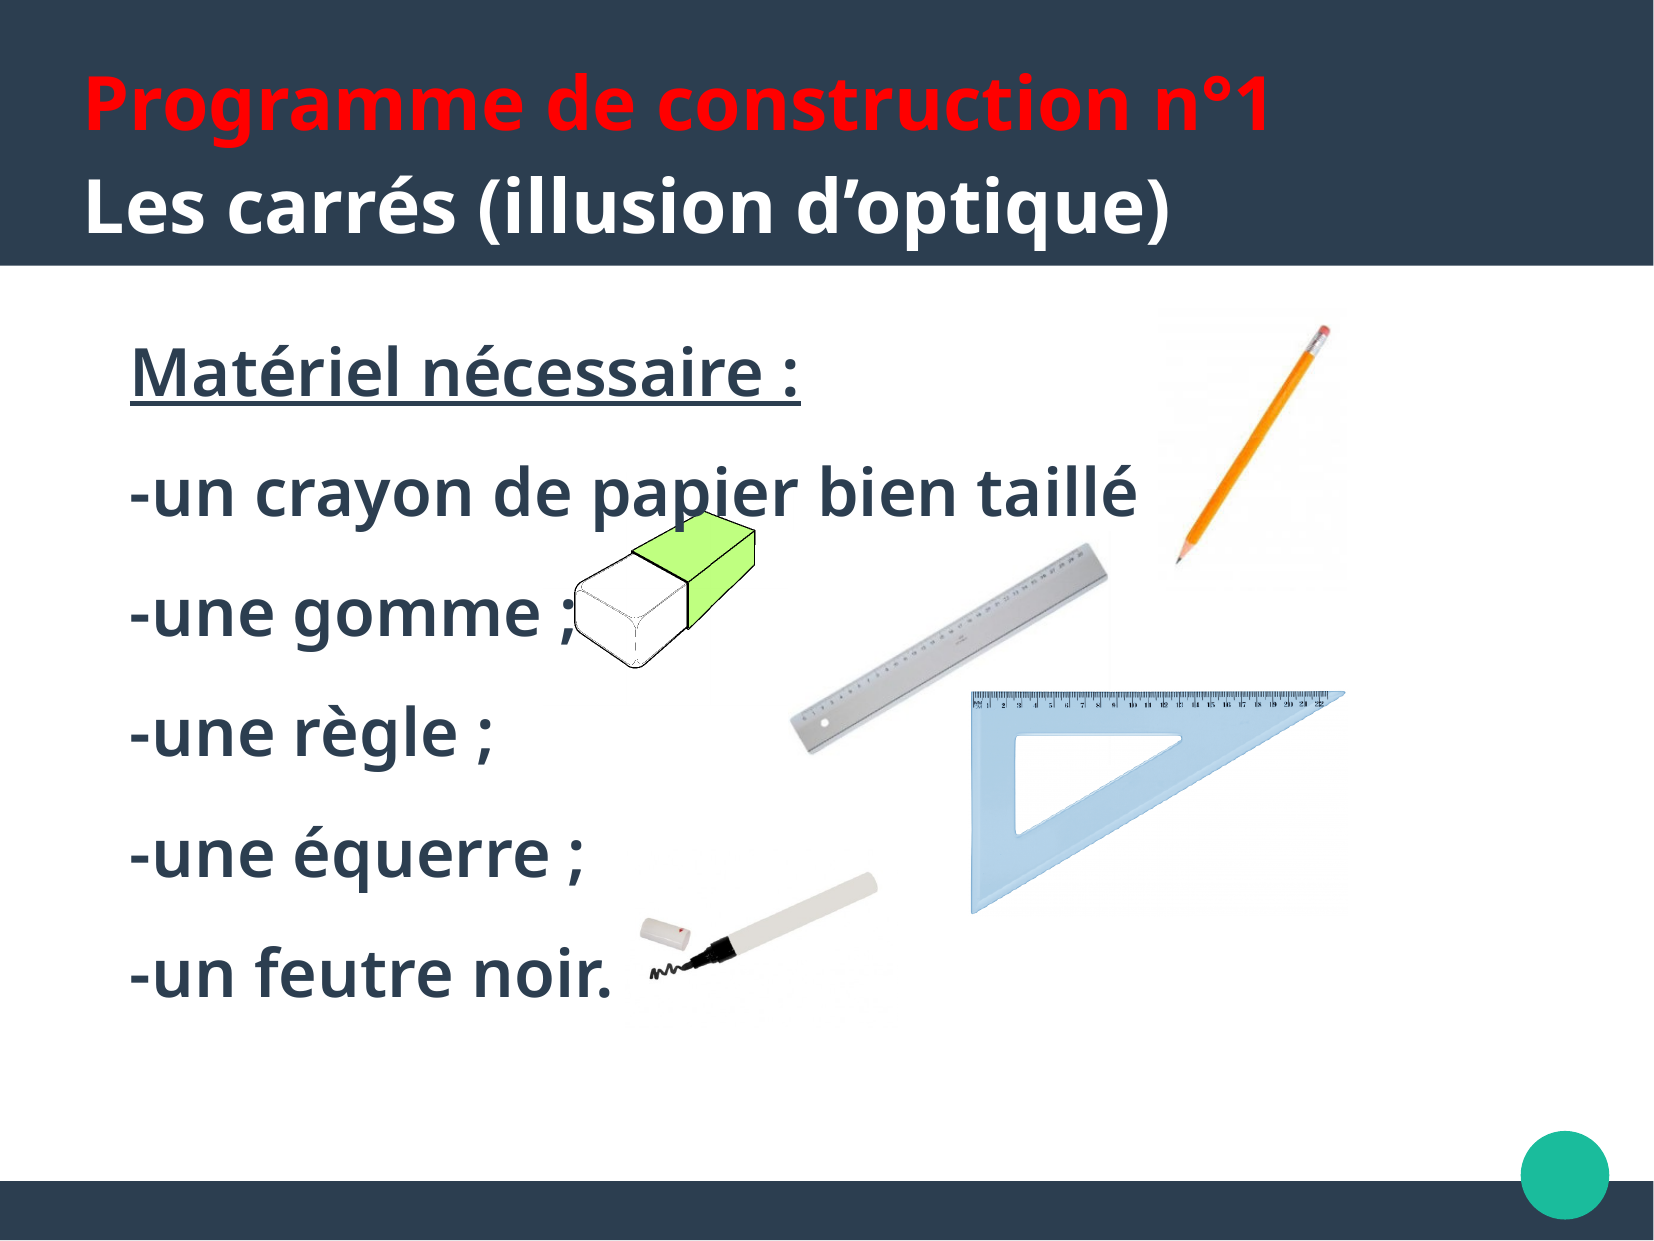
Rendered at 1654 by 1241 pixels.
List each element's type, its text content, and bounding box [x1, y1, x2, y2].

picture [1158, 308, 1347, 591]
picture [968, 612, 1348, 993]
picture [625, 803, 898, 1075]
list Matériel nécessaire : -un crayon de papier bien taillé ; -une gomme ; -une règle ; -une équerre ; -un feutre noir. [59, 324, 1595, 1152]
title Programme de construction n°1 Les carrés (illusion d’optique) [82, 49, 1571, 257]
